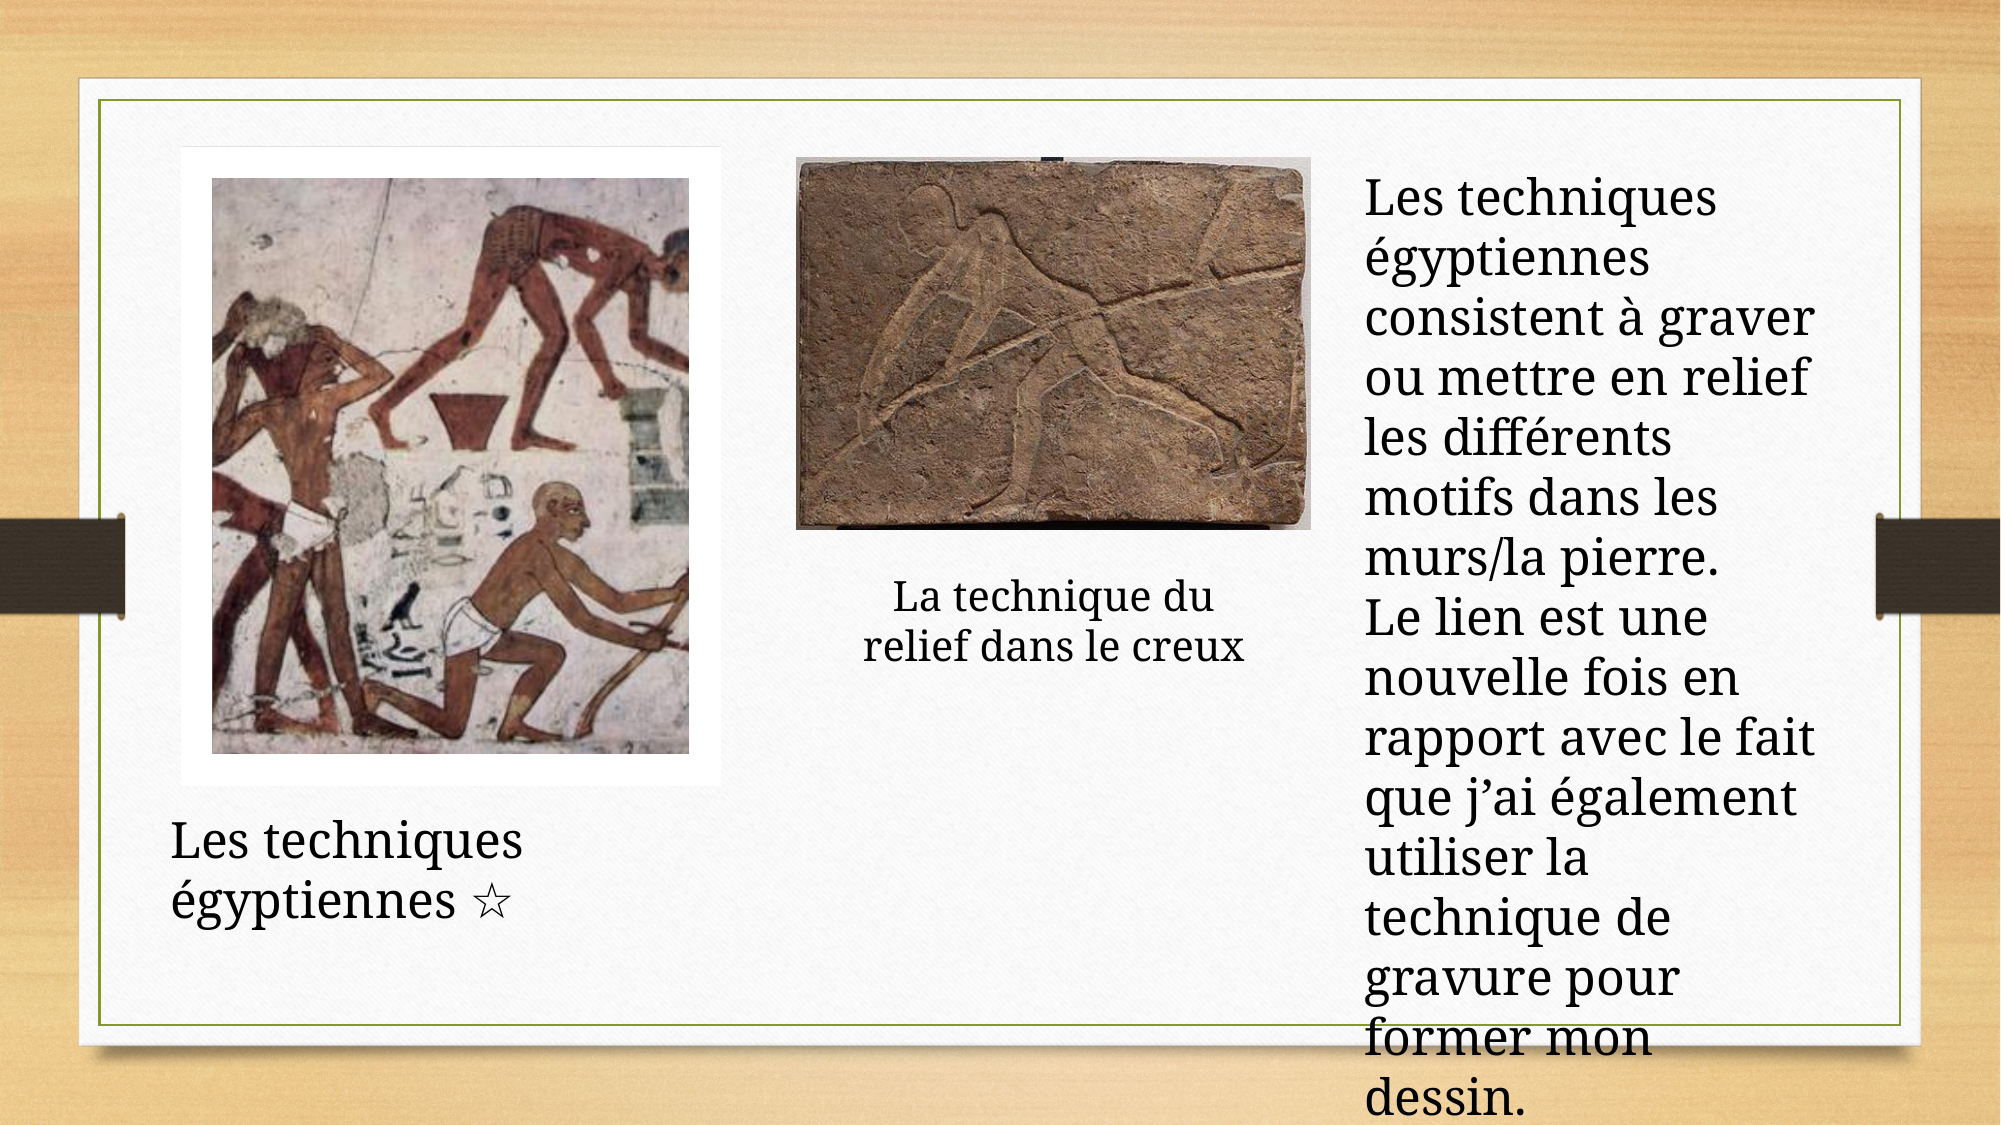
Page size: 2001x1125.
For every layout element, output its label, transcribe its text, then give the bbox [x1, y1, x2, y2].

text_box La technique du relief dans le creux [819, 562, 1288, 679]
picture [796, 157, 1311, 530]
text_box Les techniques égyptiennes ☆ [155, 800, 783, 877]
picture [212, 177, 690, 755]
text_box Les techniques égyptiennes consistent à graver ou mettre en relief les différents motifs dans les murs/la pierre. Le lien est une nouvelle fois en rapport avec le fait que j’ai également utiliser la technique de gravure pour former mon dessin. [1349, 157, 1846, 900]
